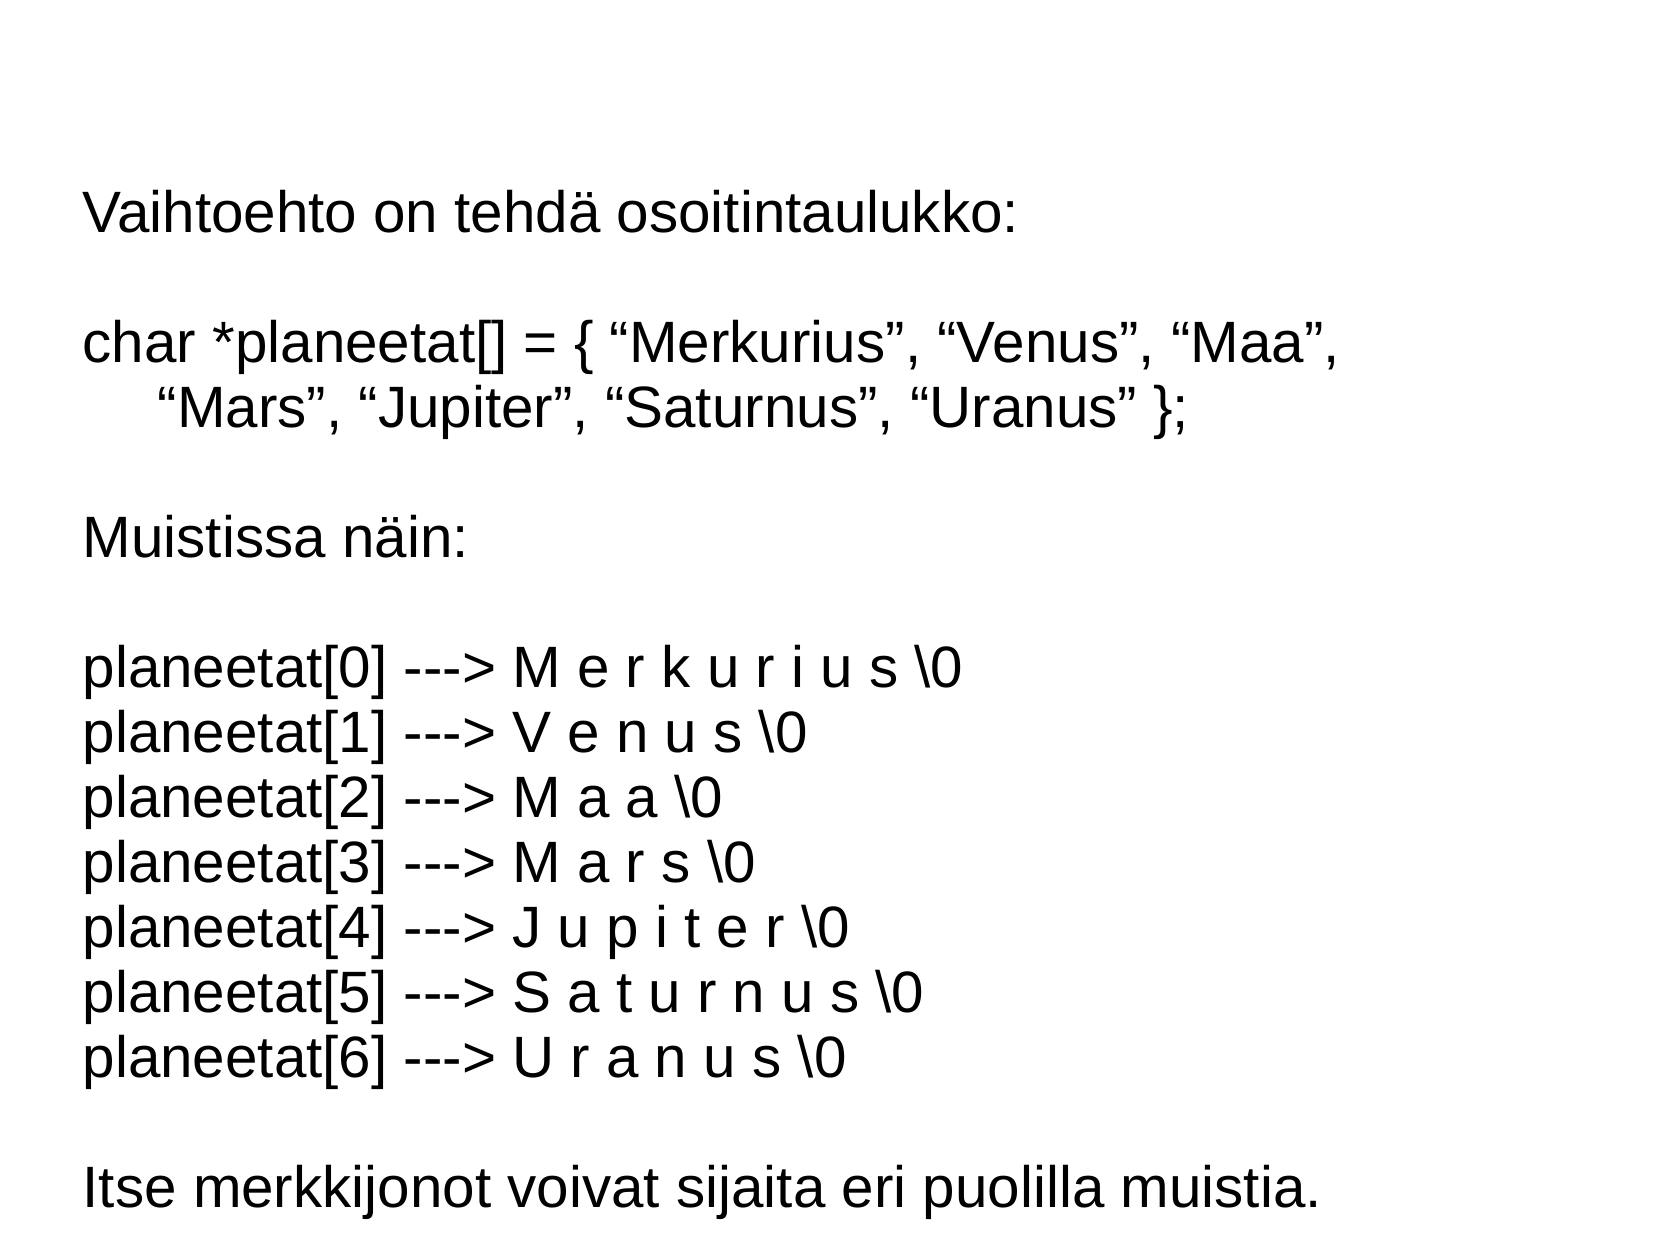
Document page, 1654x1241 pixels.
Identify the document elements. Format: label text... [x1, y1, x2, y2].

text_box Vaihtoehto on tehdä osoitintaulukko: char *planeetat[] = { “Merkurius”, “Venus”, “Maa”, “Mars”, “Jupiter”, “Saturnus”, “Uranus” }; Muistissa näin: planeetat[0] ---> M e r k u r i u s \0 planeetat[1] ---> V e n u s \0 planeetat[2] ---> M a a \0 planeetat[3] ---> M a r s \0 planeetat[4] ---> J u p i t e r \0 planeetat[5] ---> S a t u r n u s \0 planeetat[6] ---> U r a n u s \0 Itse merkkijonot voivat sijaita eri puolilla muistia. [82, 181, 1571, 1218]
